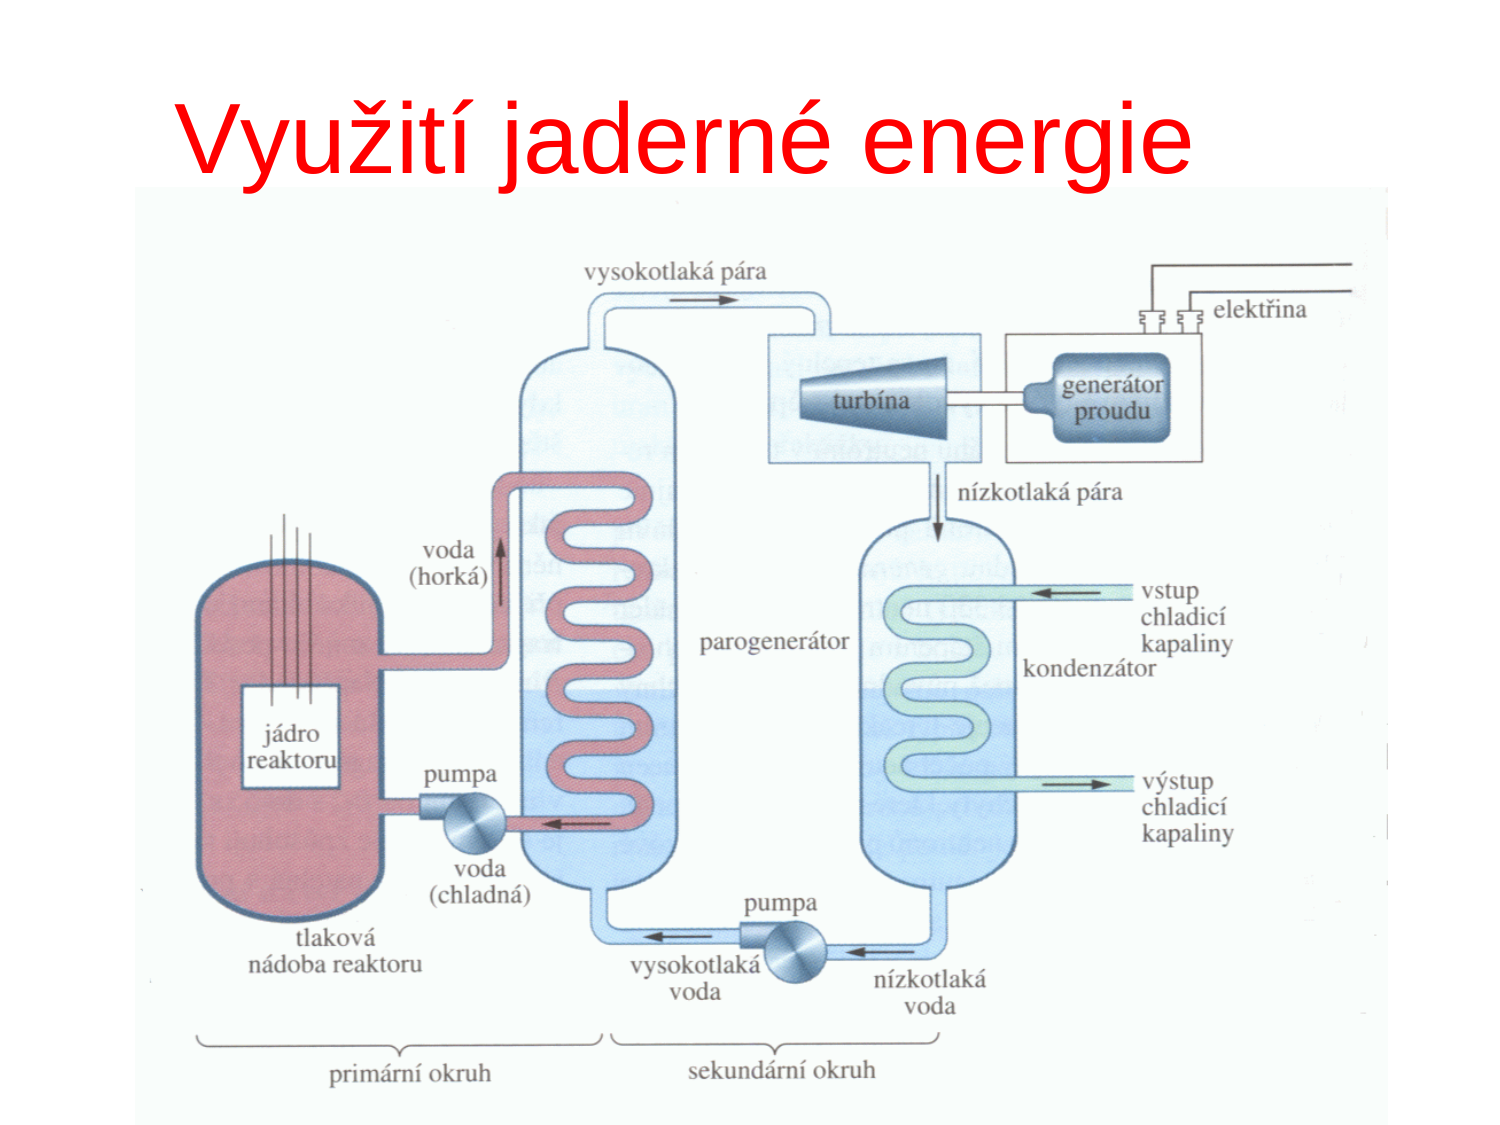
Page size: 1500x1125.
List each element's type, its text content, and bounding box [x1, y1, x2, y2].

picture [135, 187, 1388, 1125]
text_box Využití jaderné energie [159, 66, 1294, 202]
